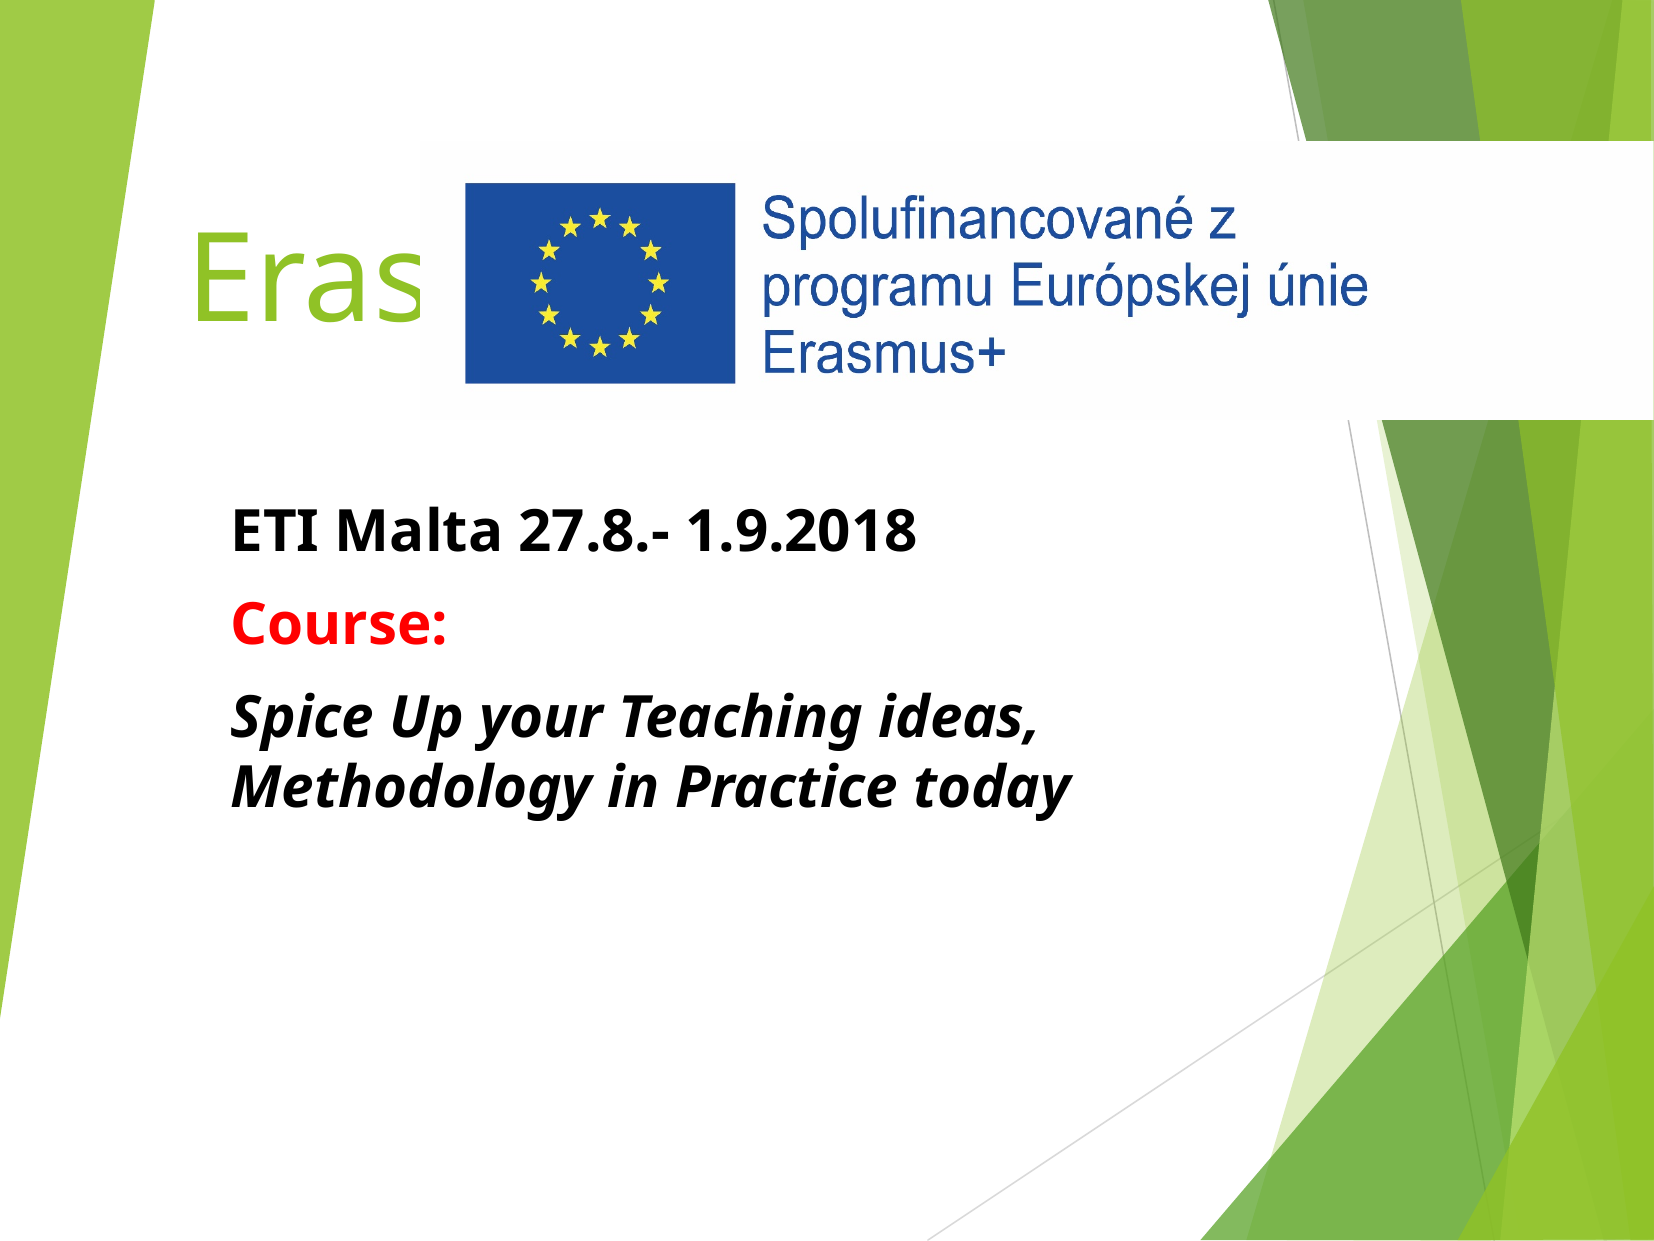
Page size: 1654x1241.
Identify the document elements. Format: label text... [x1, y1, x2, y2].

picture [420, 141, 1654, 421]
title Erasmus+ [171, 172, 420, 354]
subtitle ETI Malta 27.8.- 1.9.2018 Course: Spice Up your Teaching ideas, Methodology in Practice today [215, 486, 1270, 867]
